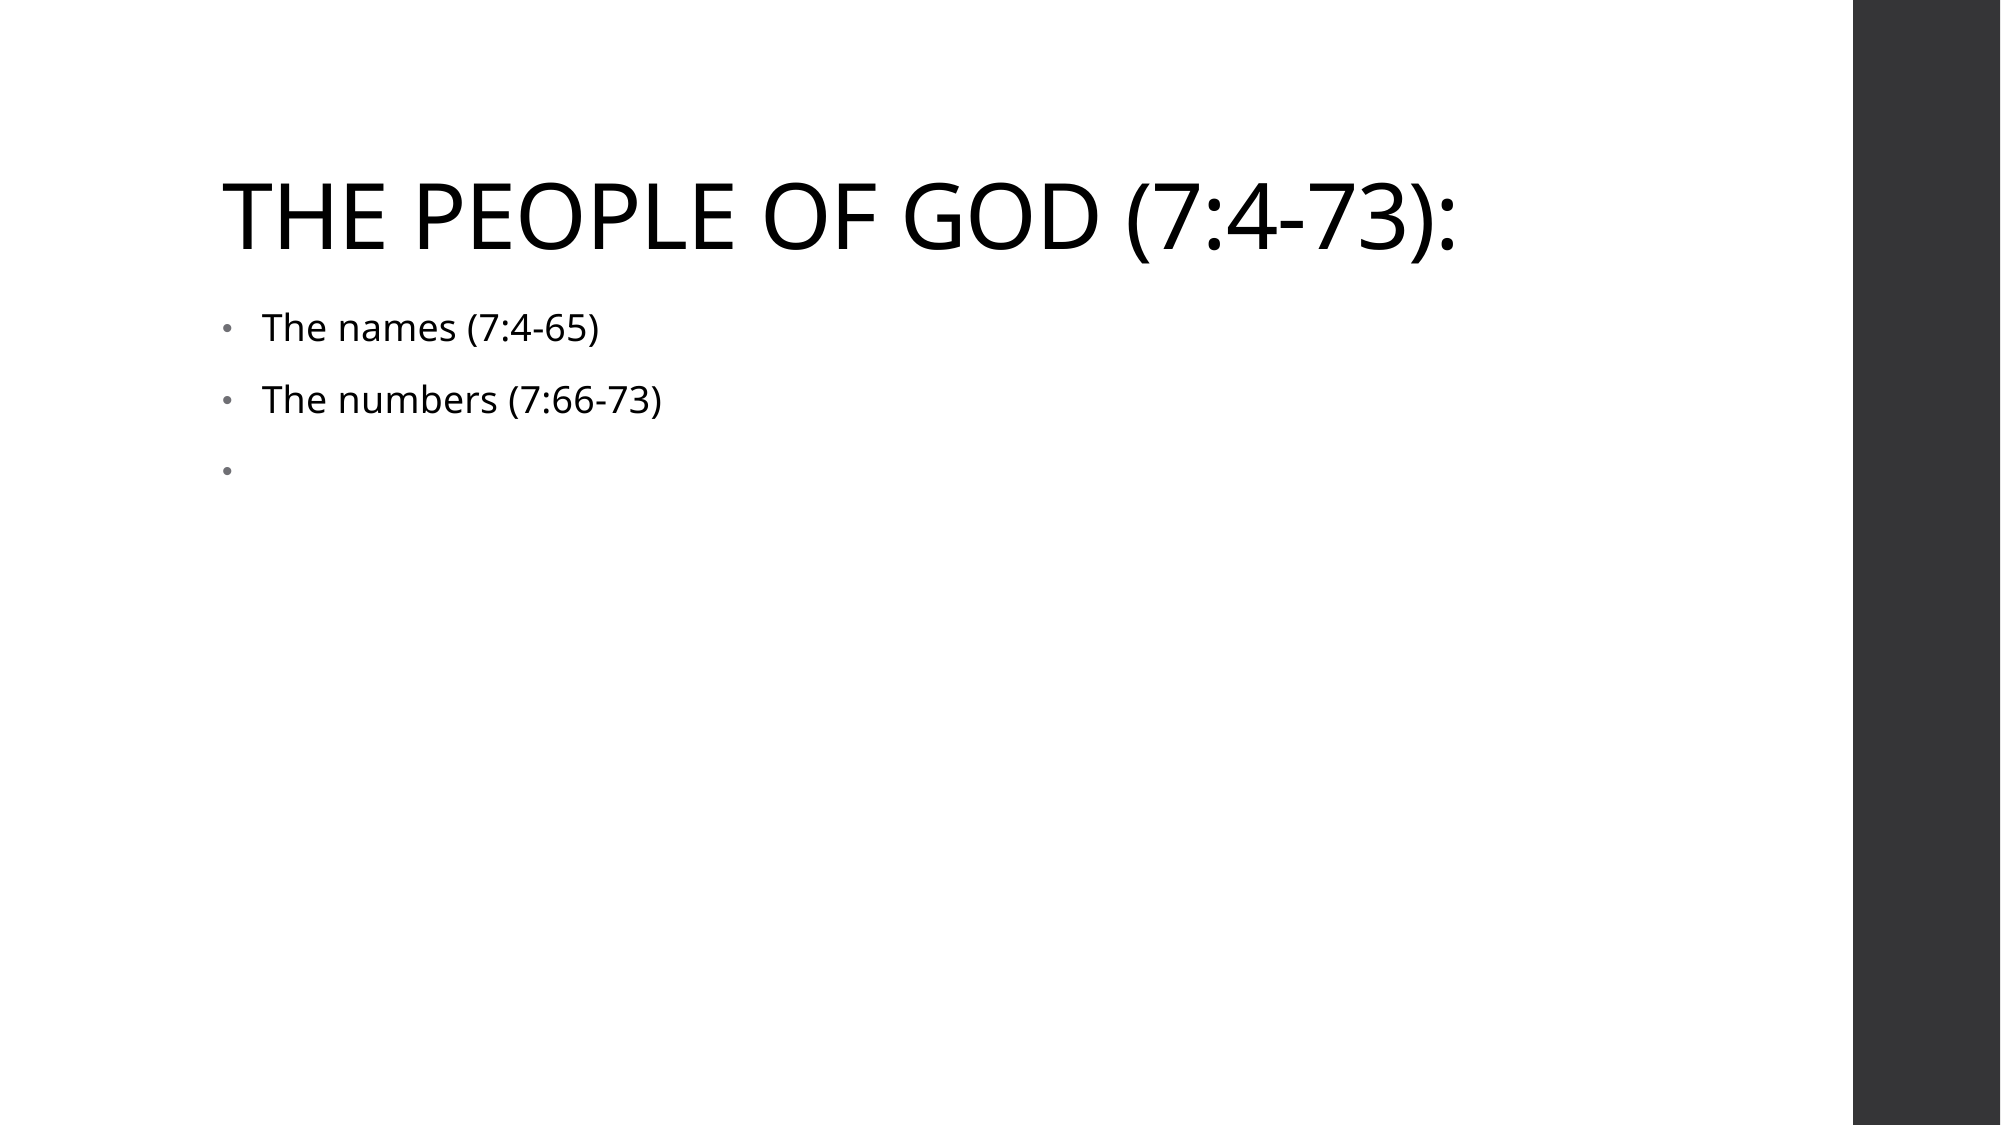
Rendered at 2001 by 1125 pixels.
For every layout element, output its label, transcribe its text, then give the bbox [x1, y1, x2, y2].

title THE PEOPLE OF GOD (7:4-73): [206, 60, 1797, 278]
list The names (7:4-65) The numbers (7:66-73) [206, 299, 1617, 1014]
